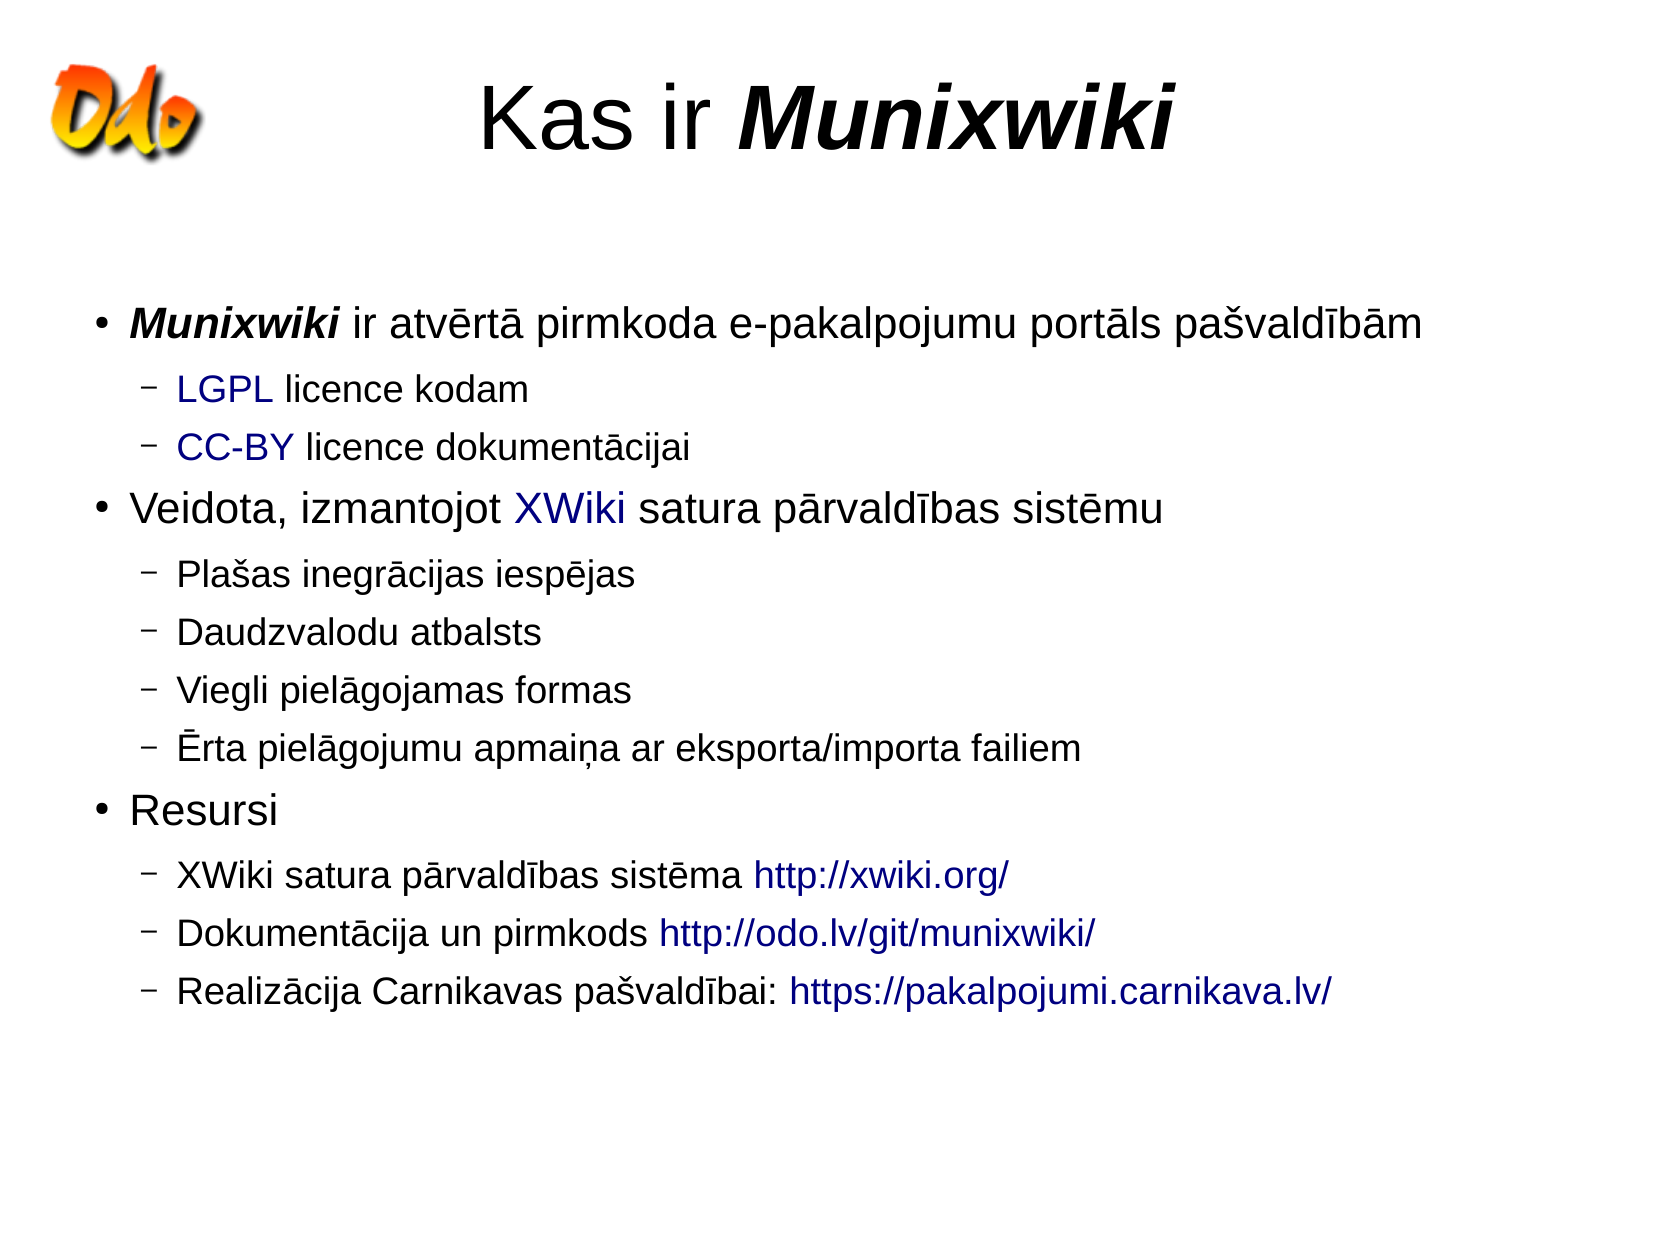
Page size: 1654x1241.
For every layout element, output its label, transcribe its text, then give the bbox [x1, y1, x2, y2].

title Kas ir Munixwiki [82, 47, 1571, 189]
list Munixwiki ir atvērtā pirmkoda e-pakalpojumu portāls pašvaldībām LGPL licence kodam CC-BY licence dokumentācijai Veidota, izmantojot XWiki satura pārvaldības sistēmu Plašas inegrācijas iespējas Daudzvalodu atbalsts Viegli pielāgojamas formas Ērta pielāgojumu apmaiņa ar eksporta/importa failiem Resursi XWiki satura pārvaldības sistēma http://xwiki.org/ Dokumentācija un pirmkods http://odo.lv/git/munixwiki/ Realizācija Carnikavas pašvaldībai: https://pakalpojumi.carnikava.lv/ [82, 299, 1571, 1019]
picture [23, 47, 82, 169]
